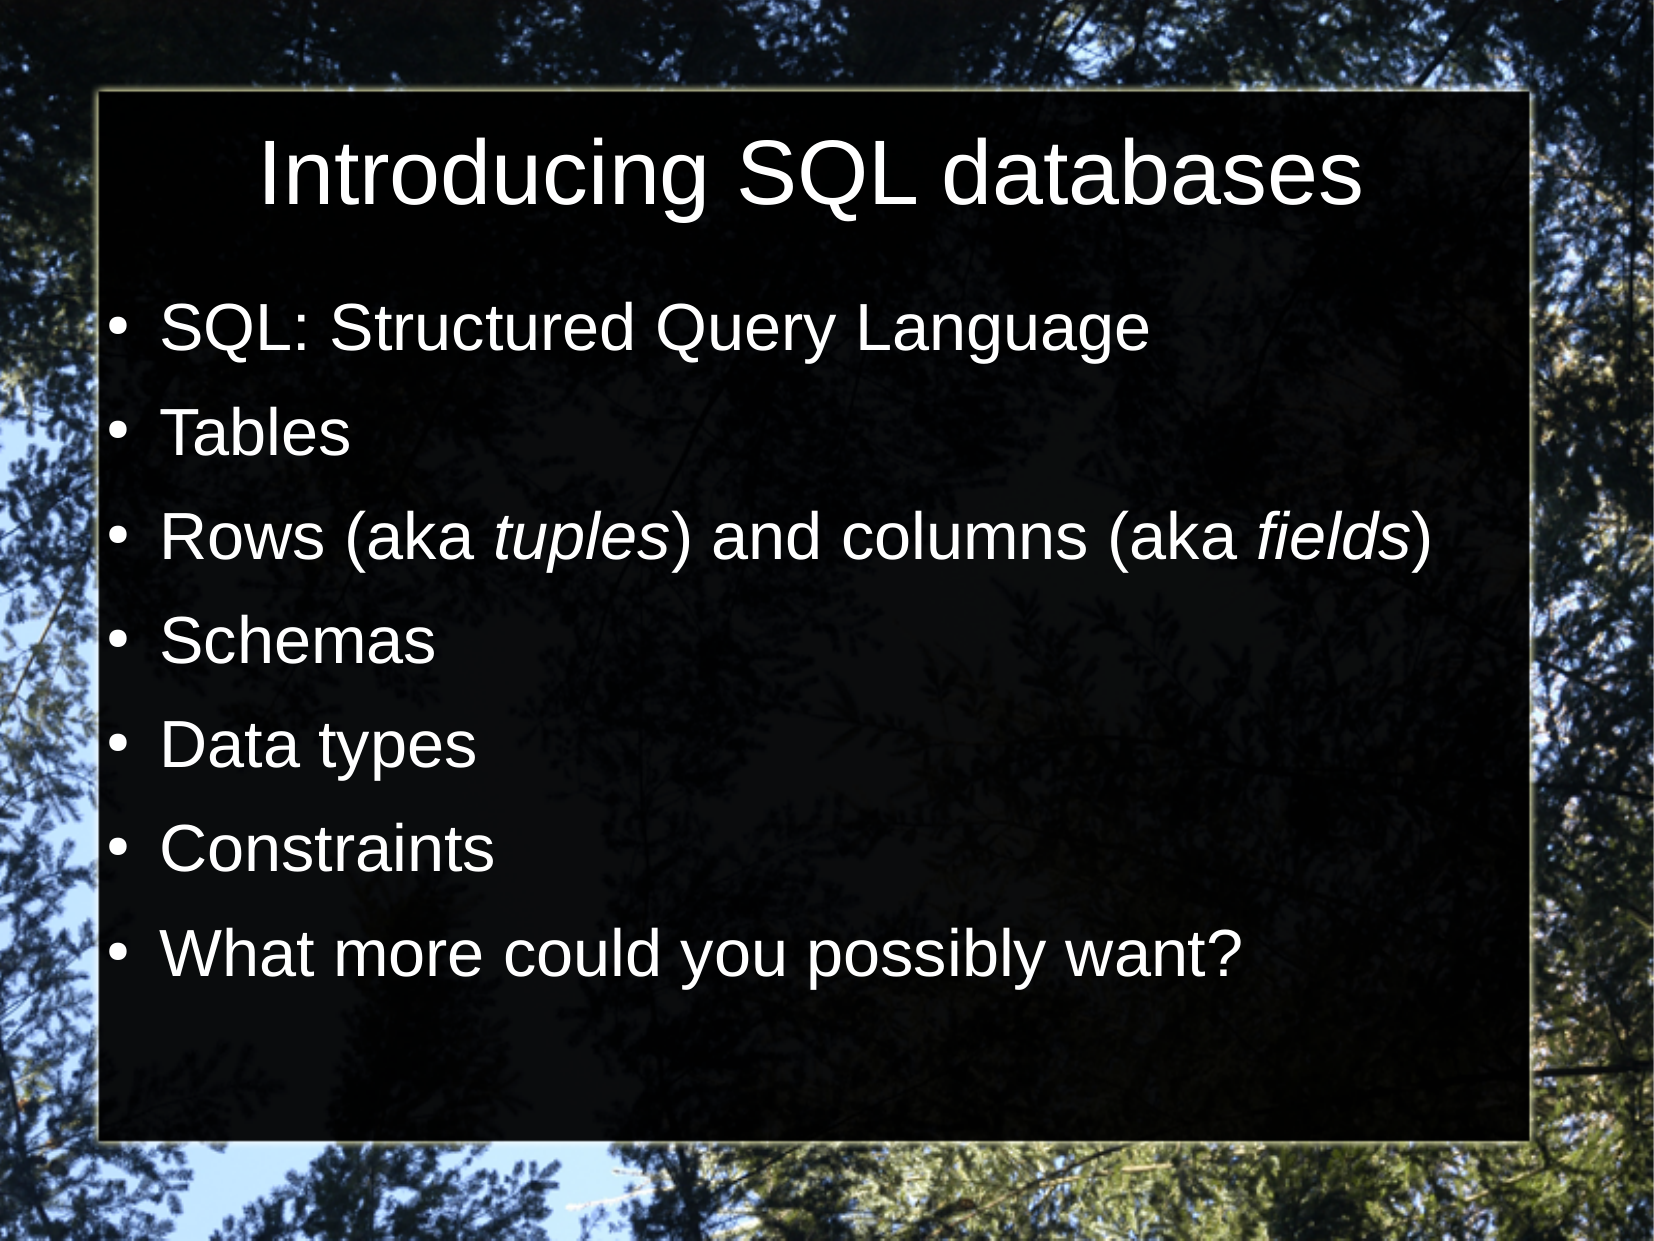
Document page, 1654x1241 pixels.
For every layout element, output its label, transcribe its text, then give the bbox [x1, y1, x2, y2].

title Introducing SQL databases [88, 95, 1536, 250]
list SQL: Structured Query Language Tables Rows (aka tuples) and columns (aka fields) Schemas Data types Constraints What more could you possibly want? [88, 290, 1536, 1094]
picture [0, 0, 1654, 1241]
